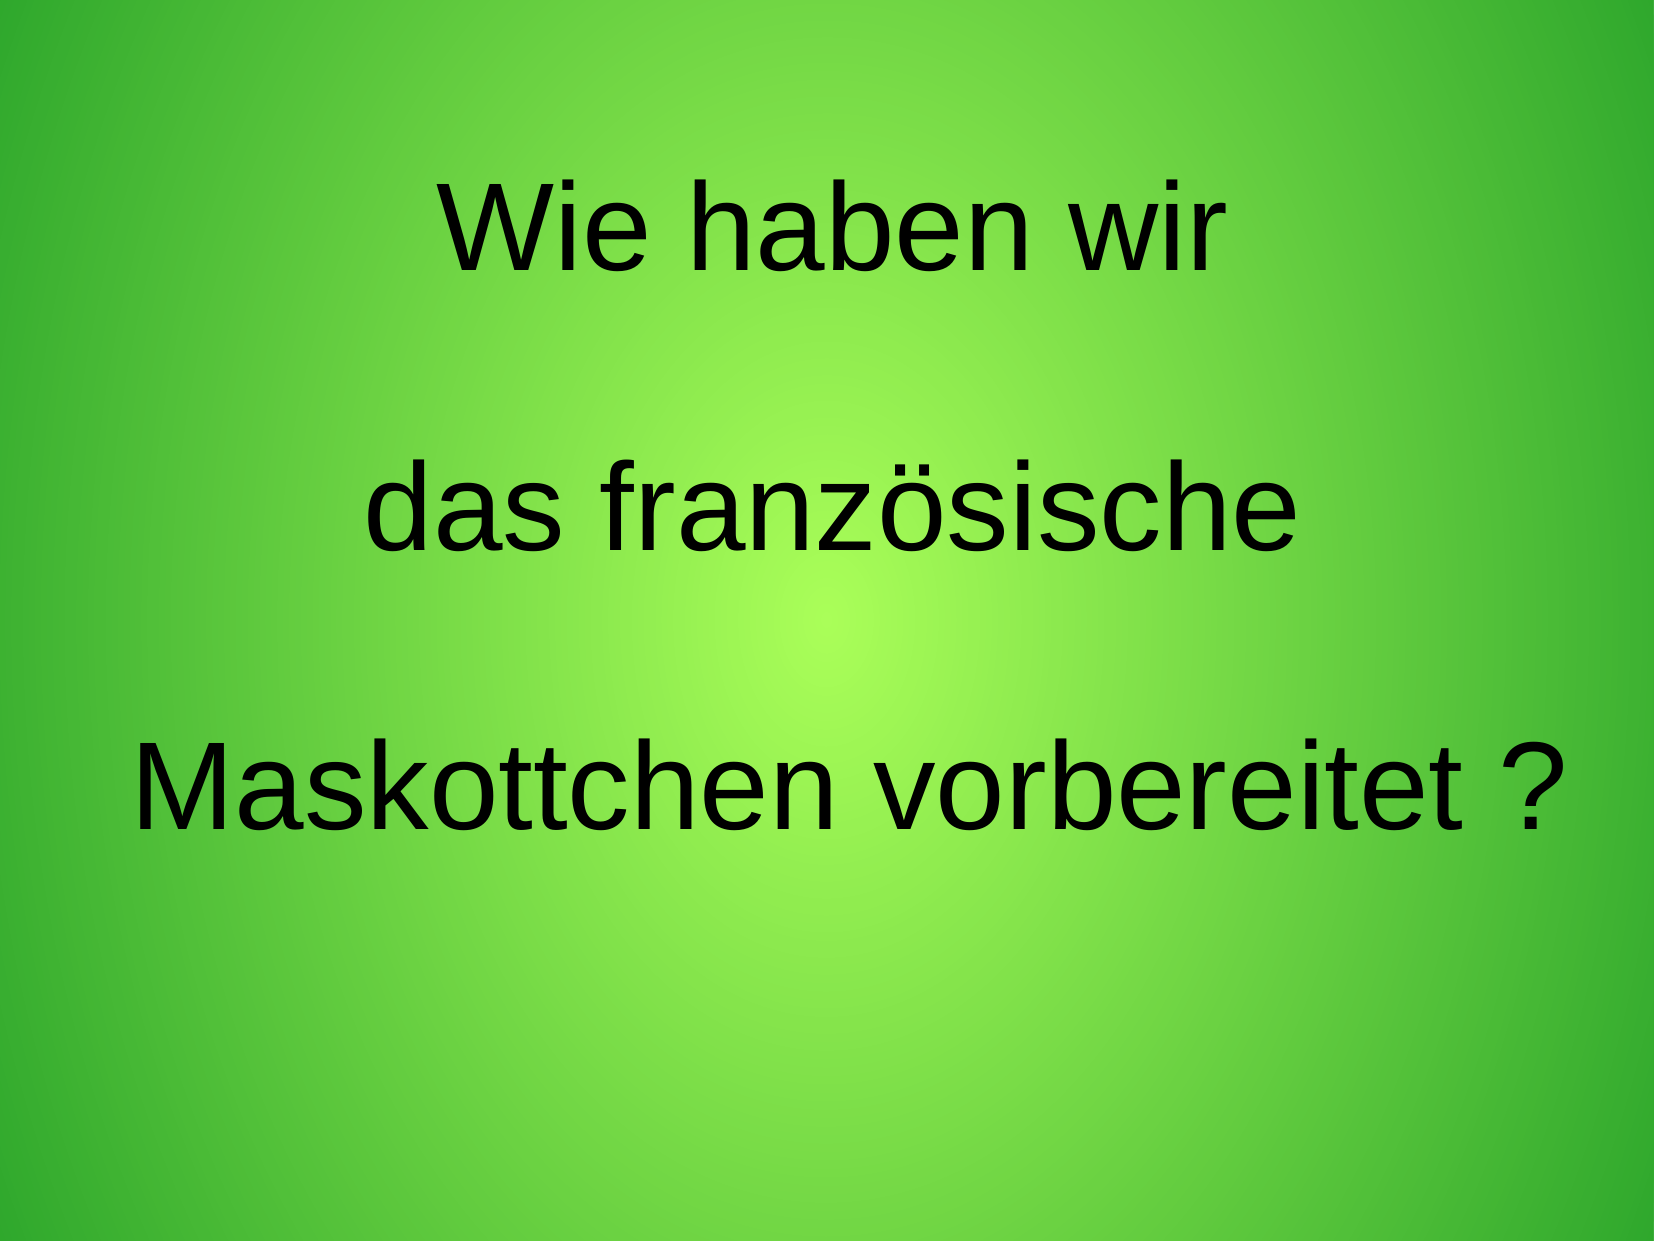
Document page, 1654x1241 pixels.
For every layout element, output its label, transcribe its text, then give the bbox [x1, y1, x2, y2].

title Wie haben wir das französische Maskottchen vorbereitet ? [88, 157, 1577, 857]
